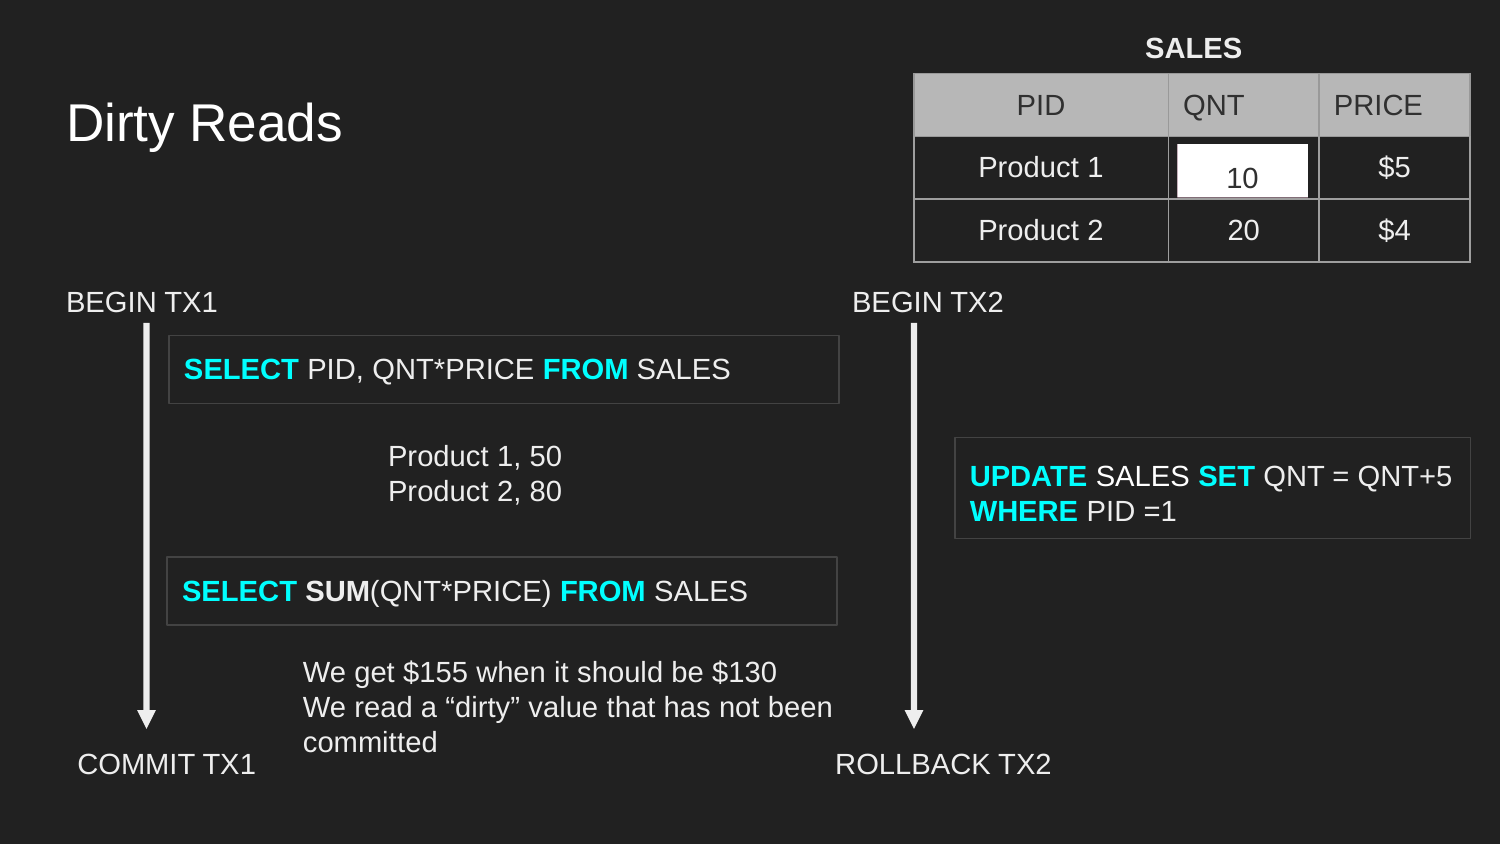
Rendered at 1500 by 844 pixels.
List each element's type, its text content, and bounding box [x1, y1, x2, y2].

text_box SELECT PID, QNT*PRICE FROM SALES [168, 335, 839, 404]
text_box SALES [1130, 13, 1280, 68]
text_box SELECT SUM(QNT*PRICE) FROM SALES [167, 557, 837, 626]
text_box BEGIN TX2 [837, 267, 1021, 322]
table_header PRICE [1320, 74, 1469, 136]
table_cell Product 2 [915, 200, 1168, 261]
table_header PID [915, 74, 1168, 136]
text_box Product 1, 50 Product 2, 80 [373, 421, 579, 491]
table_cell $4 [1320, 200, 1469, 261]
text_box We get $155 when it should be $130 We read a “dirty” value that has not been committed [287, 638, 855, 707]
text_box UPDATE SALES SET QNT = QNT+5 WHERE PID =1 [954, 437, 1471, 539]
table_cell 10 [1169, 137, 1318, 198]
text_box BEGIN TX1 [51, 267, 235, 322]
title Dirty Reads [51, 72, 411, 167]
text_box 10 [1177, 144, 1308, 198]
table_header QNT [1169, 74, 1318, 136]
text_box COMMIT TX1 [62, 730, 280, 784]
table_cell Product 1 [915, 137, 1168, 198]
text_box ROLLBACK TX2 [820, 730, 1085, 784]
table_cell $5 [1320, 137, 1469, 198]
table_cell 20 [1169, 200, 1318, 261]
